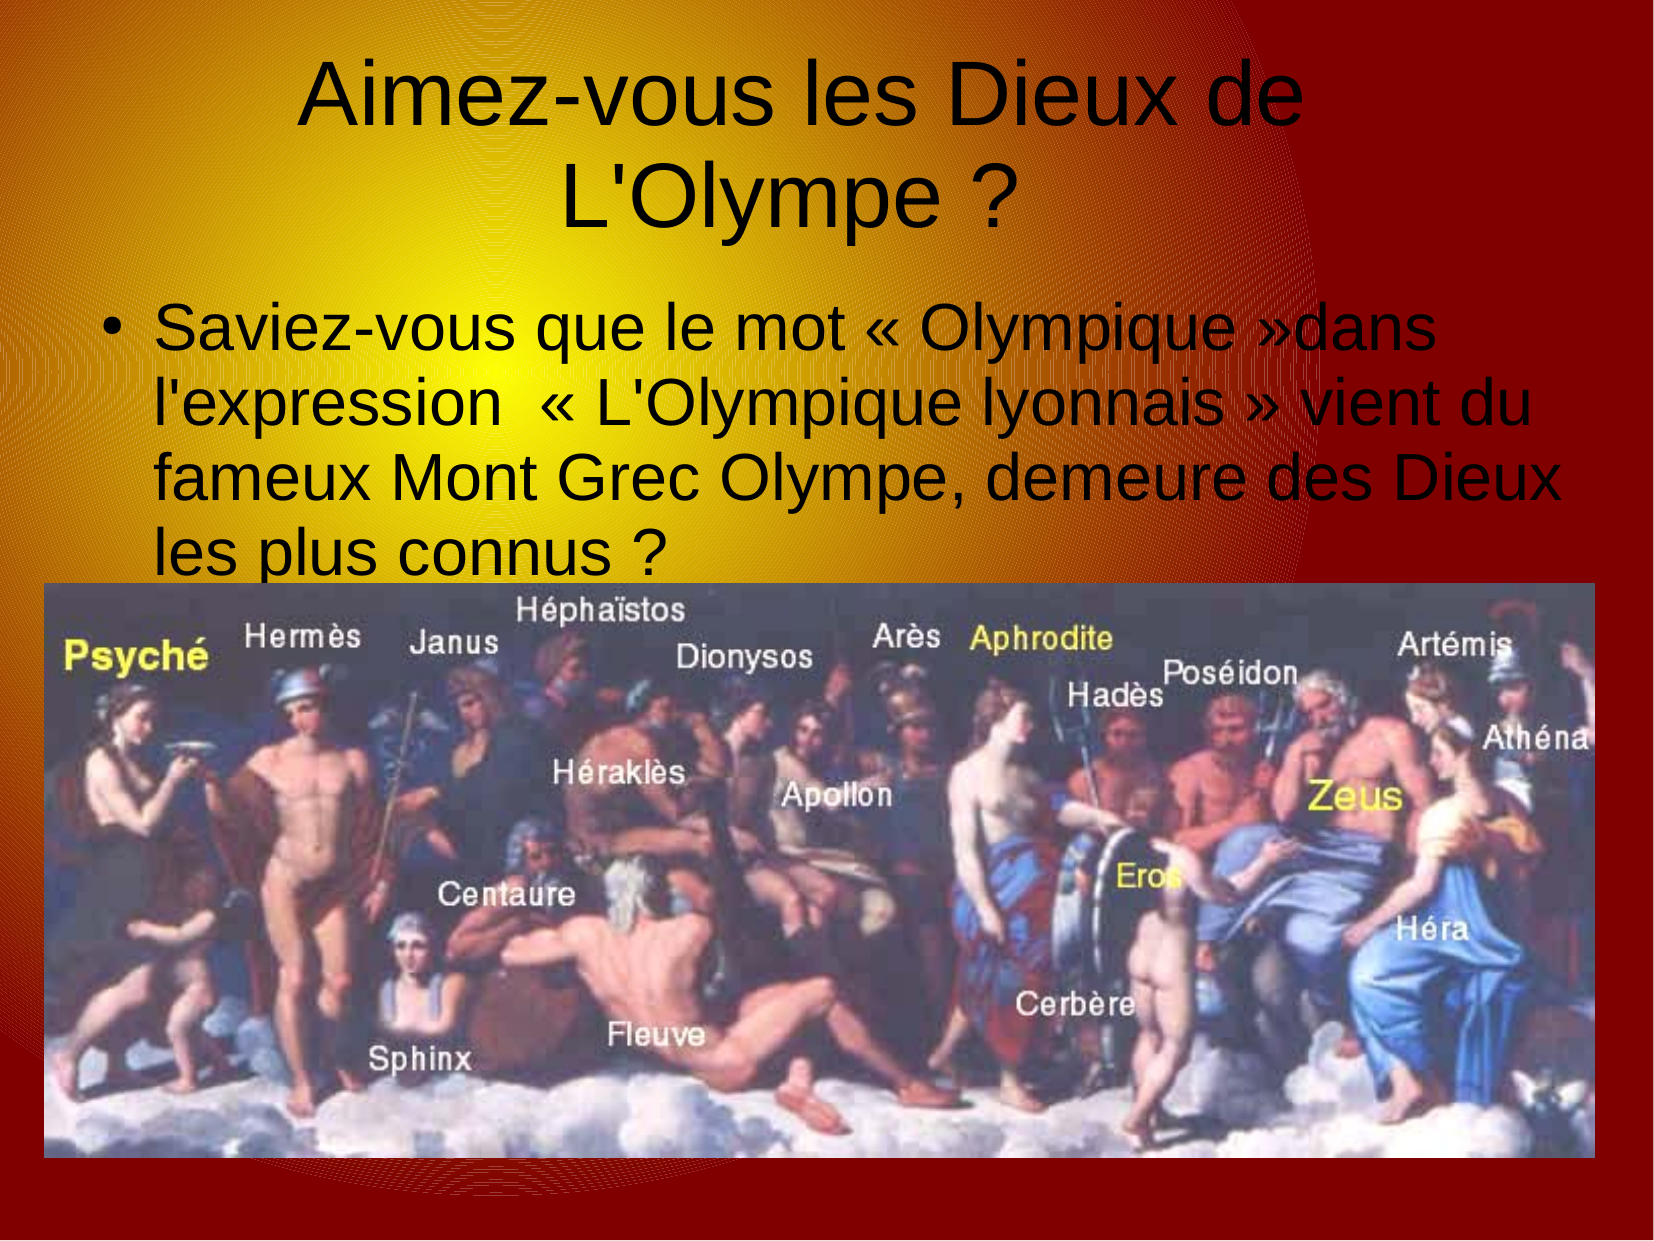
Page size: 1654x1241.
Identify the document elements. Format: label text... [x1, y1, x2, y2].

list Saviez-vous que le mot « Olympique »dans l'expression « L'Olympique lyonnais » vient du fameux Mont Grec Olympe, demeure des Dieux les plus connus ? [82, 290, 1571, 583]
picture [44, 583, 1595, 1158]
title Aimez-vous les Dieux de L'Olympe ? [59, 40, 1548, 249]
